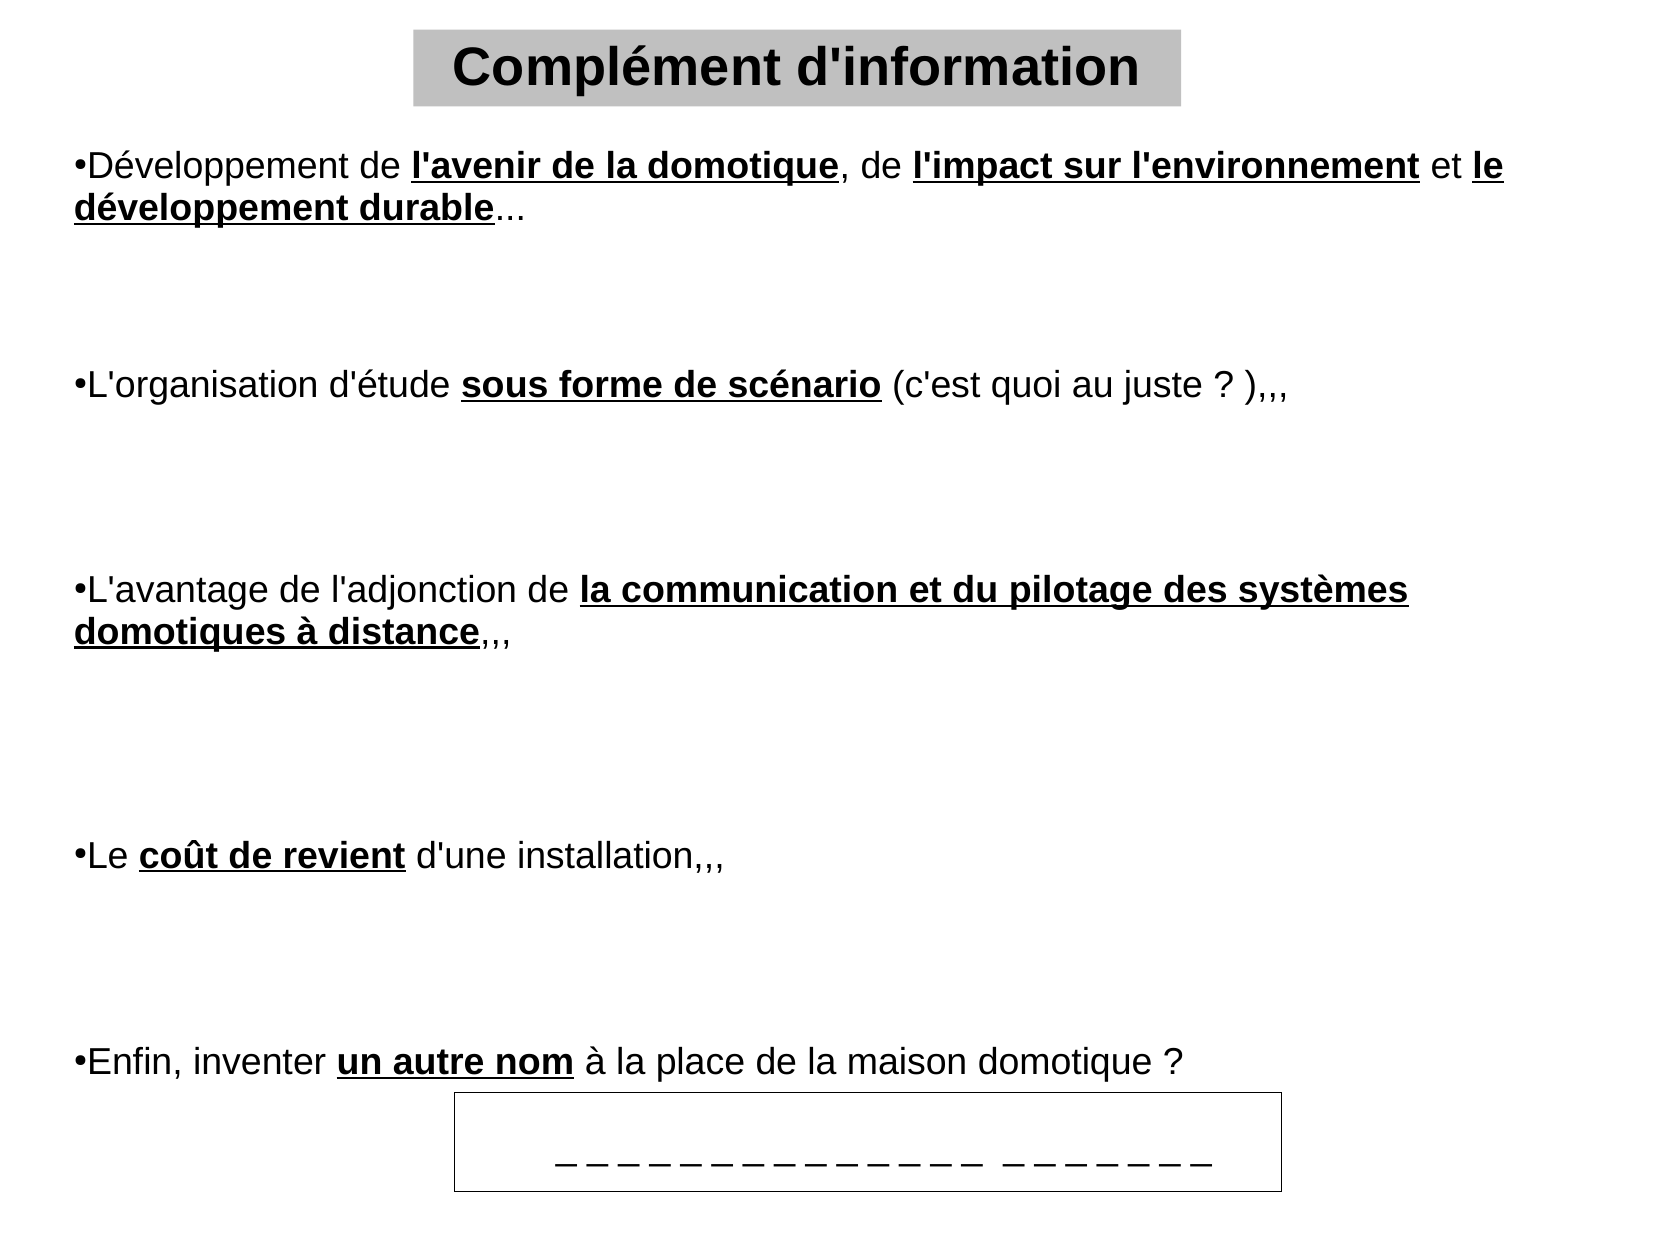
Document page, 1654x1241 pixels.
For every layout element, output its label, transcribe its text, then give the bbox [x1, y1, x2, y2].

text_box L'organisation d'étude sous forme de scénario (c'est quoi au juste ? ),,, [59, 356, 1565, 415]
text_box Développement de l'avenir de la domotique, de l'impact sur l'environnement et le développement durable... [59, 137, 1595, 239]
text_box L'avantage de l'adjonction de la communication et du pilotage des systèmes domotiques à distance,,, [59, 561, 1595, 663]
text_box Complément d'information [413, 29, 1182, 107]
text_box _ _ _ _ _ _ _ _ _ _ _ _ _ _ _ _ _ _ _ _ _ [454, 1092, 1282, 1192]
text_box Enfin, inventer un autre nom à la place de la maison domotique ? [59, 1033, 1595, 1092]
text_box Le coût de revient d'une installation,,, [59, 826, 1595, 885]
